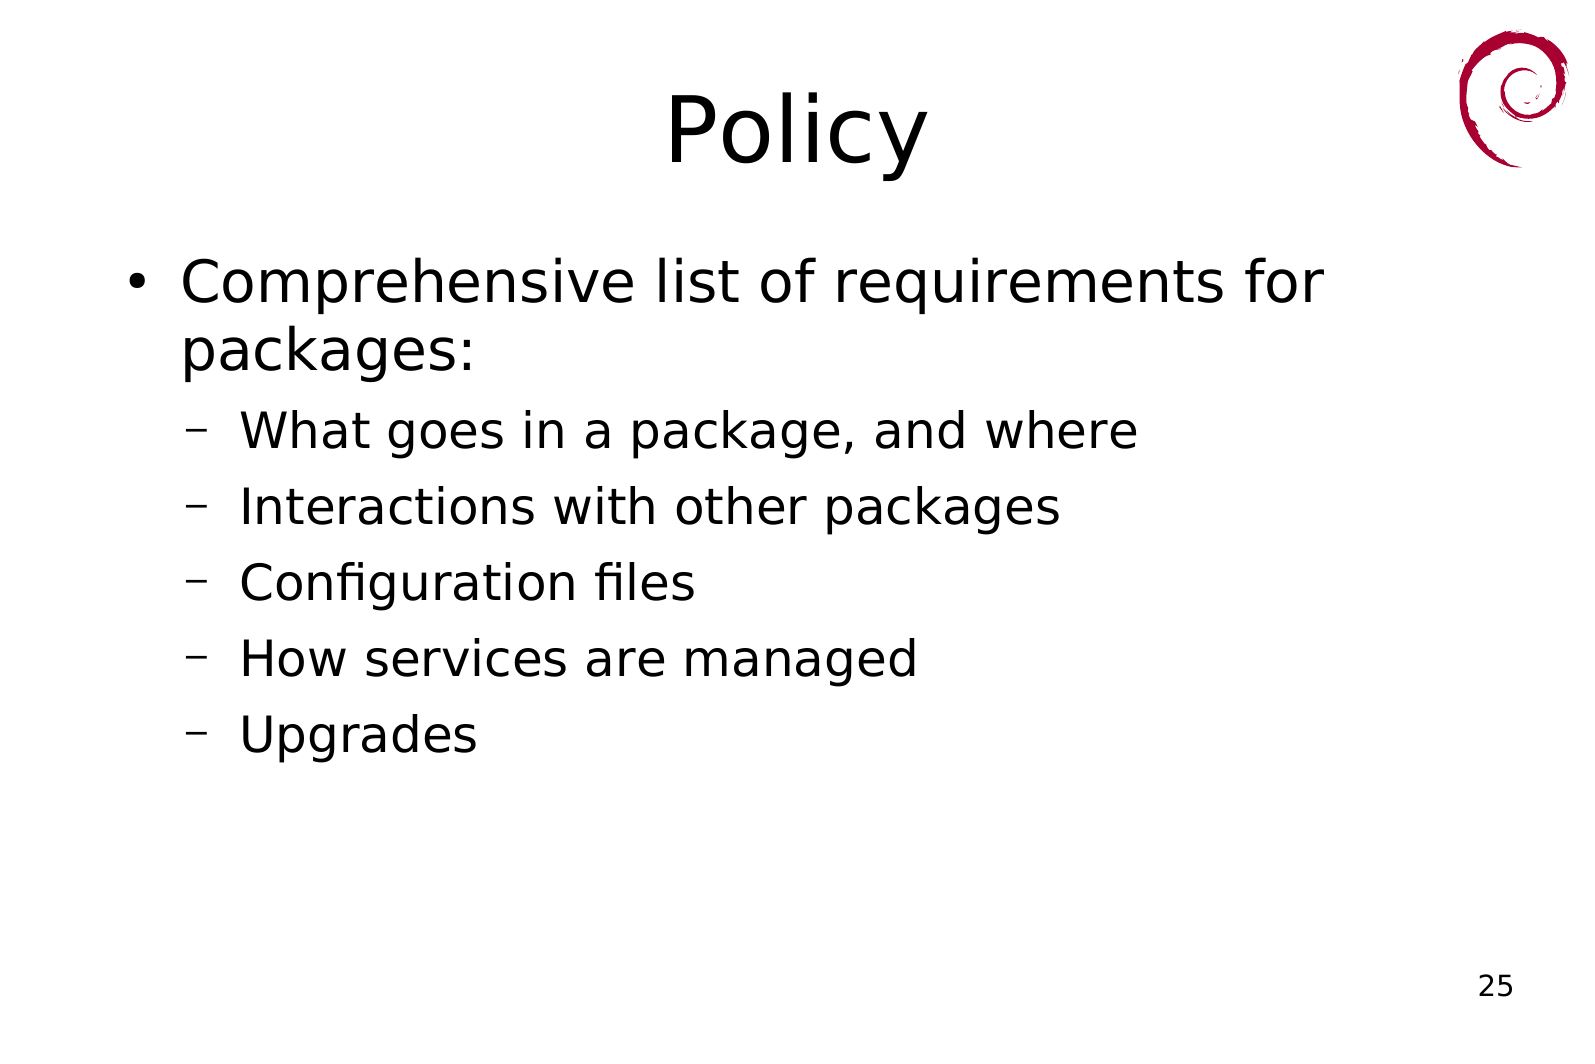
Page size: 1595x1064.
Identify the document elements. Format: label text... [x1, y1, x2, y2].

list Comprehensive list of requirements for packages: What goes in a package, and where Interactions with other packages Configuration files How services are managed Upgrades [79, 248, 1515, 882]
title Policy [79, 42, 1515, 220]
